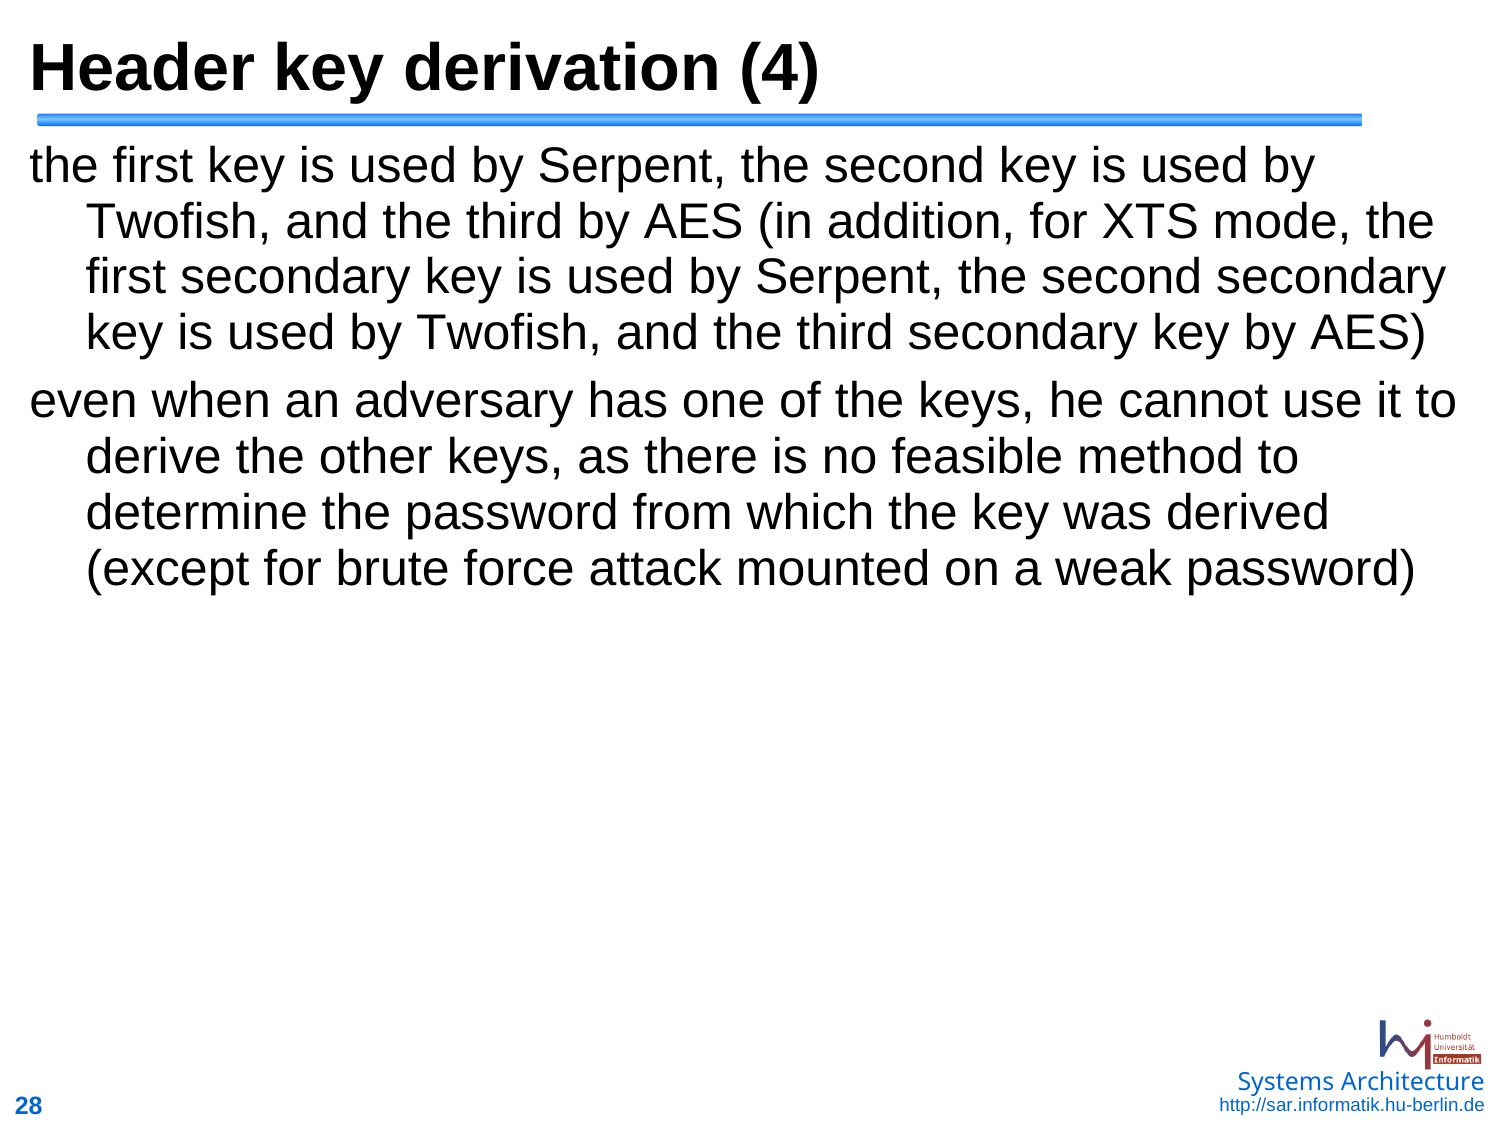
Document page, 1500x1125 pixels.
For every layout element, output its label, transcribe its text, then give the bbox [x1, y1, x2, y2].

picture [1376, 1044, 1483, 1071]
list the first key is used by Serpent, the second key is used by Twofish, and the third by AES (in addition, for XTS mode, the first secondary key is used by Serpent, the second secondary key is used by Twofish, and the third secondary key by AES) even when an adversary has one of the keys, he cannot use it to derive the other keys, as there is no feasible method to determine the password from which the key was derived (except for brute force attack mounted on a weak password) [29, 137, 1500, 1044]
title Header key derivation (4) [29, 26, 1500, 108]
